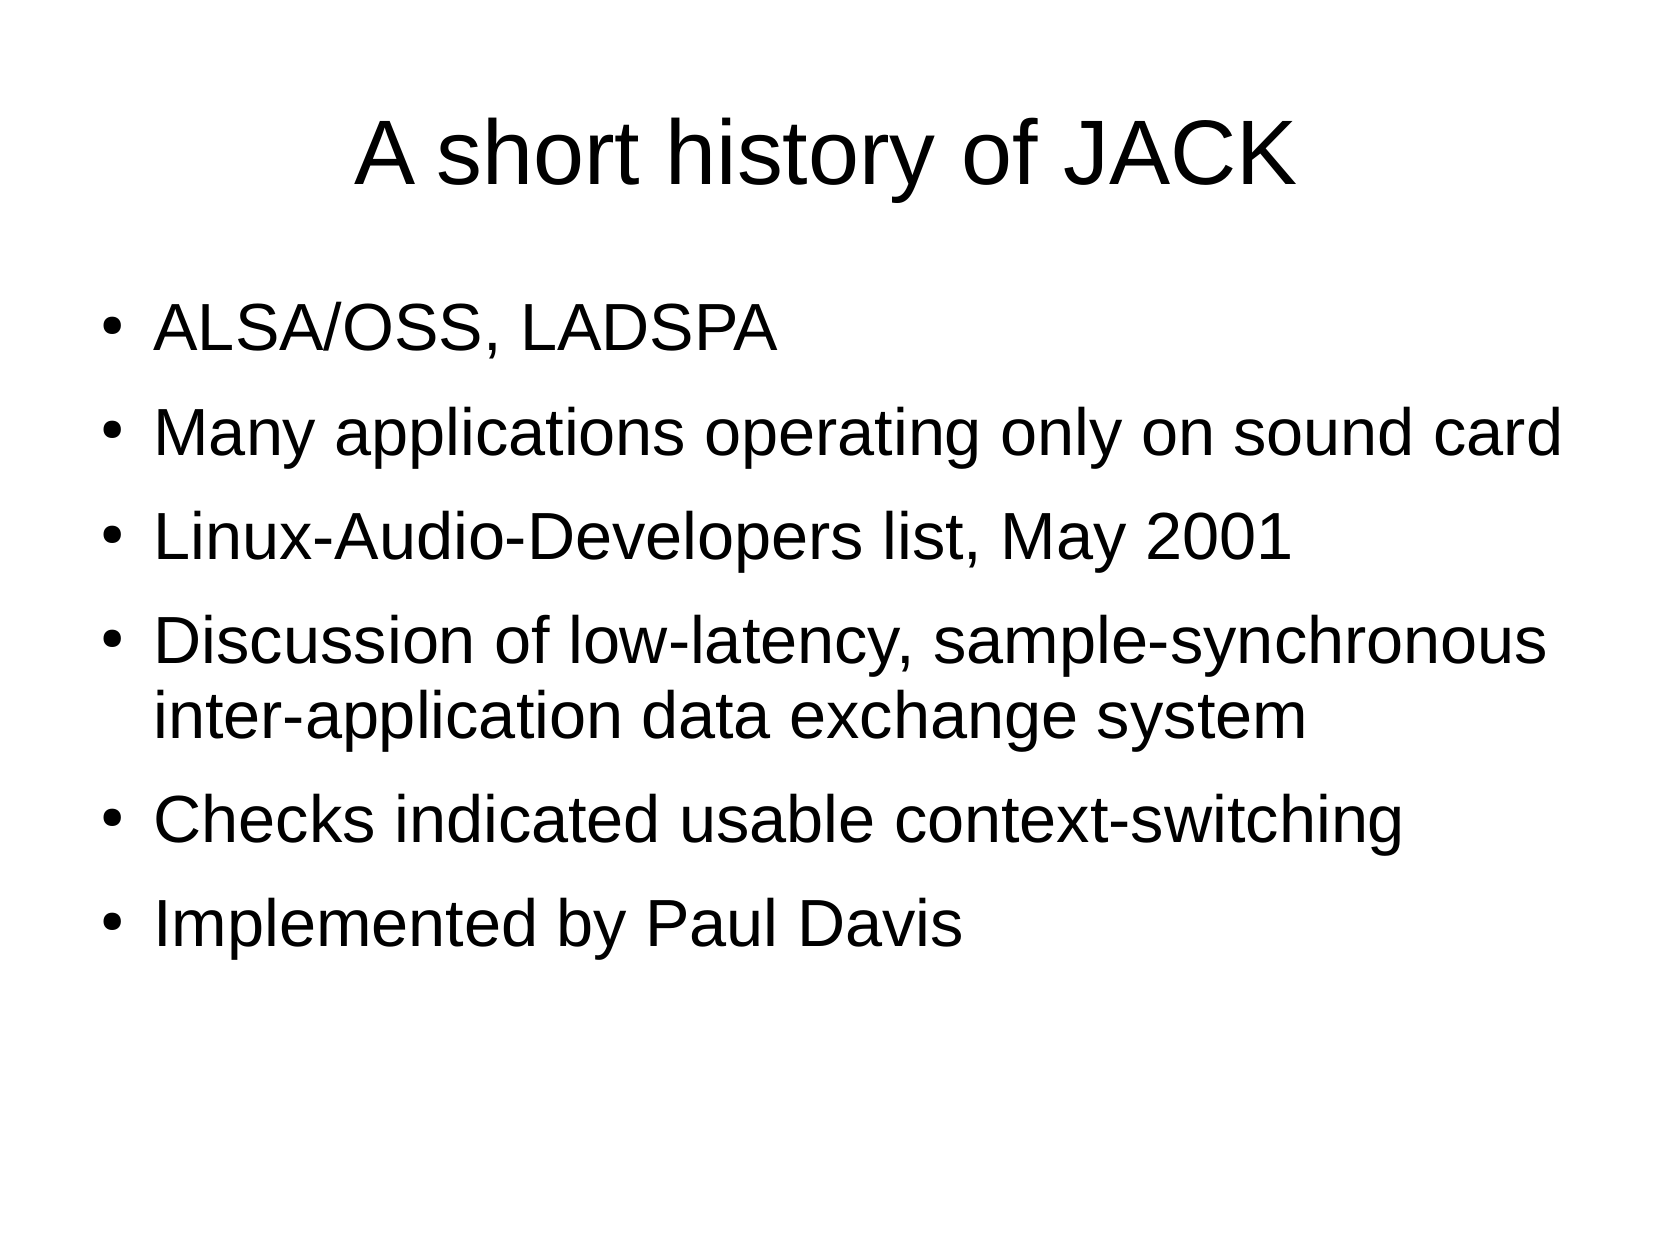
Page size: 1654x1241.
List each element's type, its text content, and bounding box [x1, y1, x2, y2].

title A short history of JACK [82, 49, 1571, 257]
list ALSA/OSS, LADSPA Many applications operating only on sound card Linux-Audio-Developers list, May 2001 Discussion of low-latency, sample-synchronous inter-application data exchange system Checks indicated usable context-switching Implemented by Paul Davis [82, 290, 1571, 1109]
